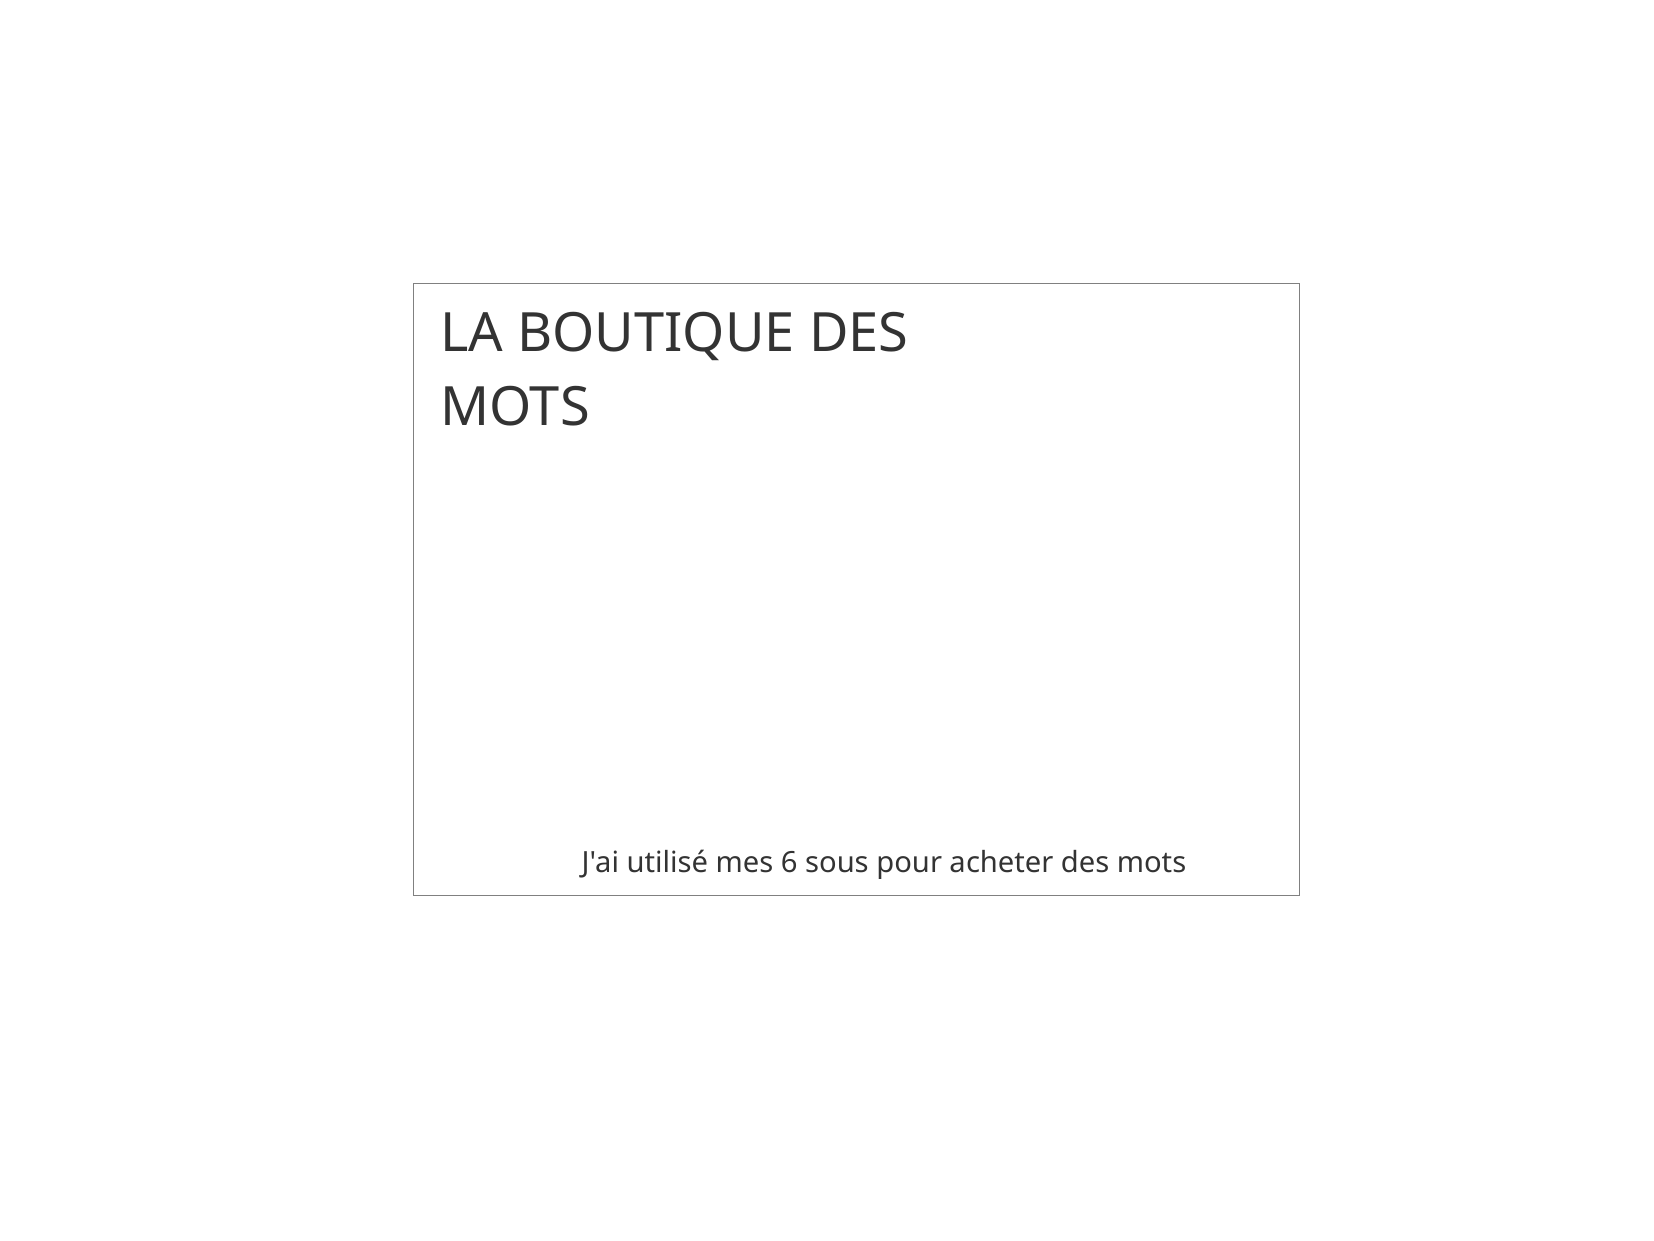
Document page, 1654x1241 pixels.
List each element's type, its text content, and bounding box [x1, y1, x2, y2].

text_box LA BOUTIQUE DES MOTS [425, 285, 1087, 456]
text_box J'ai utilisé mes 6 sous pour acheter des mots [566, 834, 1371, 934]
